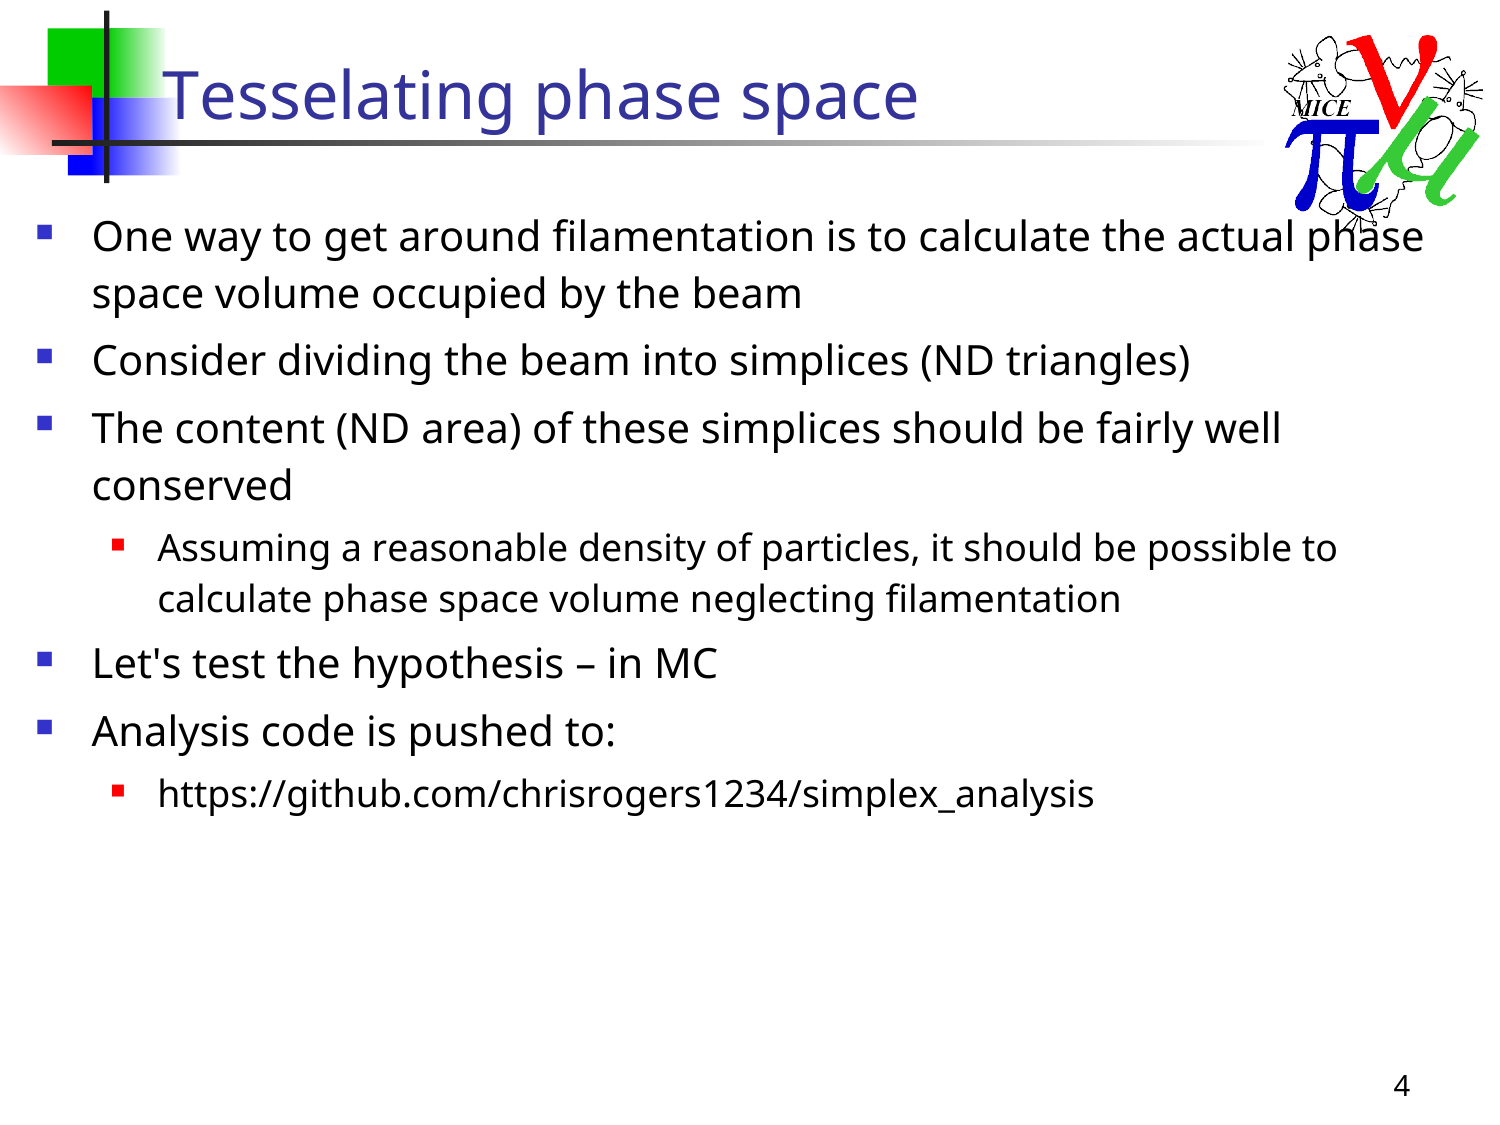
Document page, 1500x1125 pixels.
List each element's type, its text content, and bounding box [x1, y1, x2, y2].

title Tesselating phase space [162, 0, 1441, 188]
list One way to get around filamentation is to calculate the actual phase space volume occupied by the beam Consider dividing the beam into simplices (ND triangles) The content (ND area) of these simplices should be fairly well conserved Assuming a reasonable density of particles, it should be possible to calculate phase space volume neglecting filamentation Let's test the hypothesis – in MC Analysis code is pushed to: https://github.com/chrisrogers1234/simplex_analysis [35, 206, 1447, 743]
picture [1264, 5, 1500, 251]
